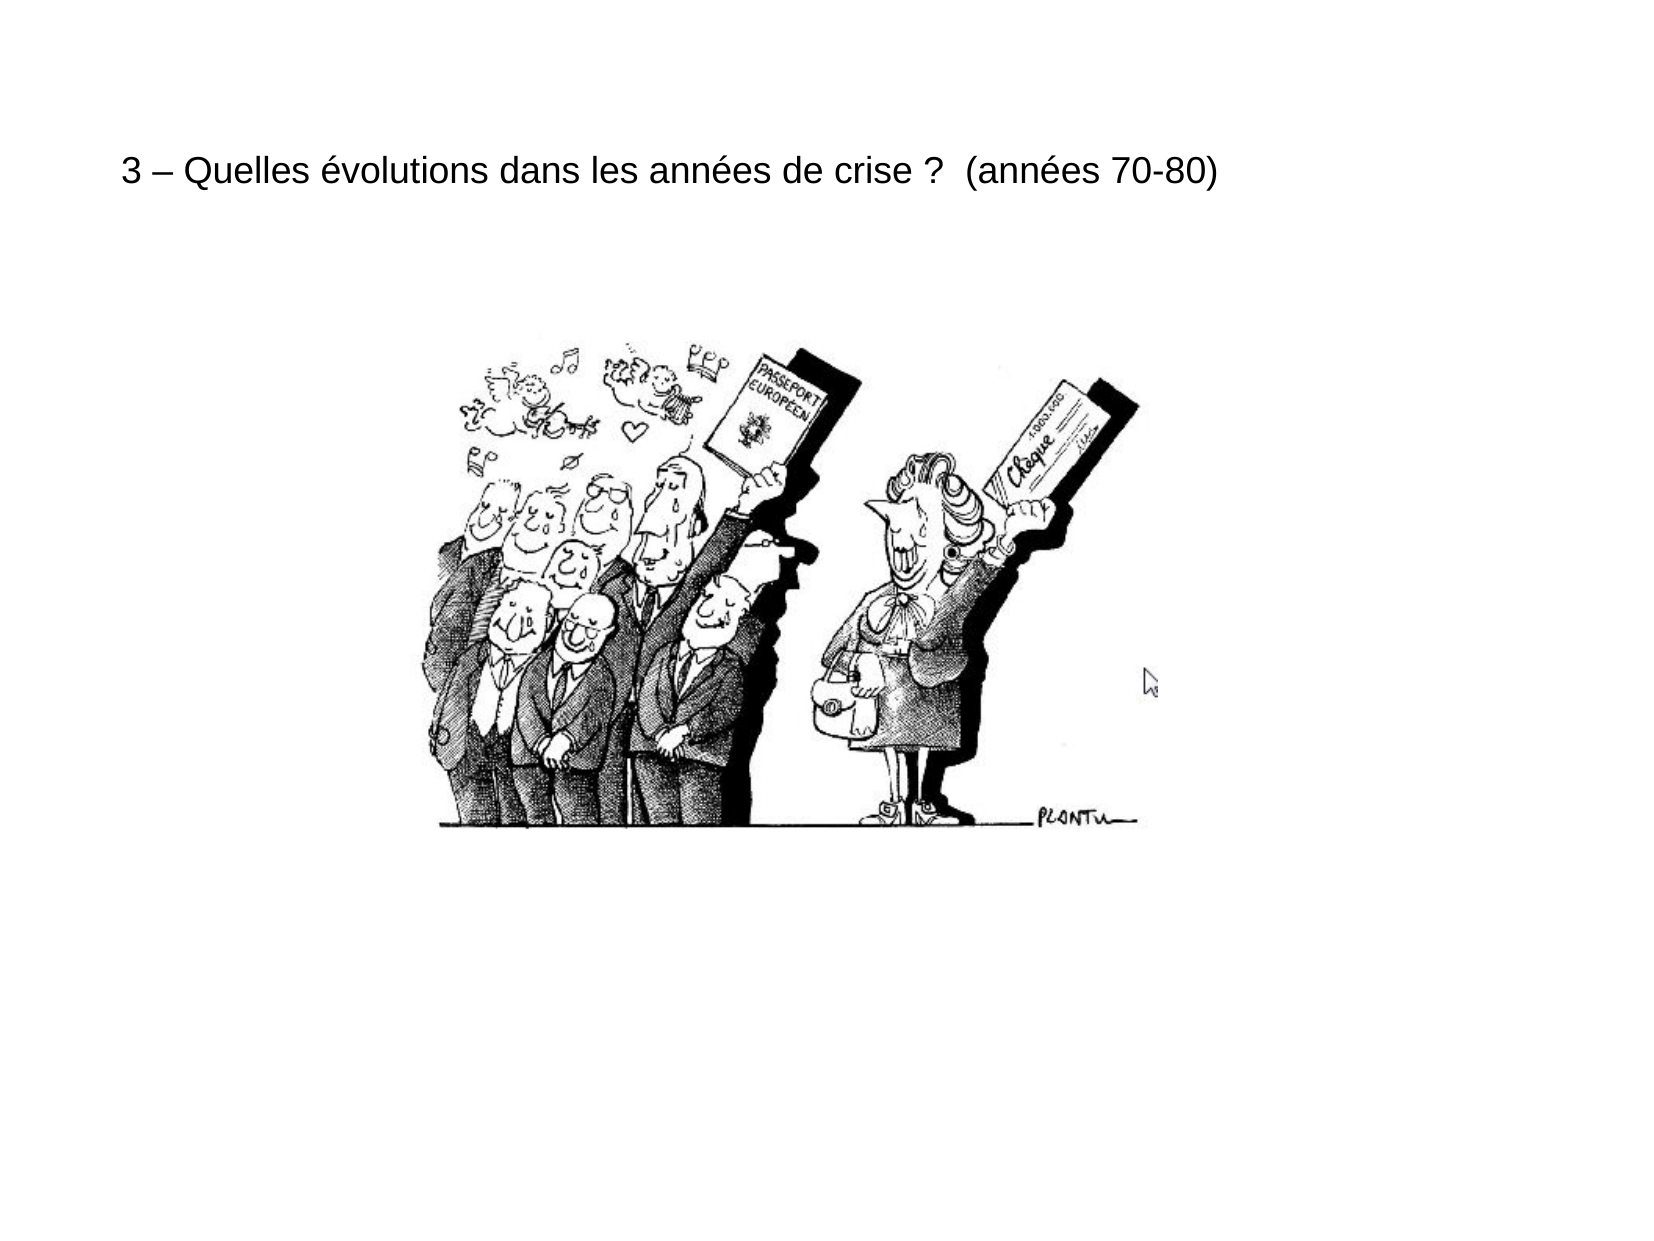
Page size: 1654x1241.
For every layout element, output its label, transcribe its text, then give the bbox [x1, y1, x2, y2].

picture [410, 328, 1158, 851]
text_box 3 – Quelles évolutions dans les années de crise ? (années 70-80) [106, 141, 1234, 199]
